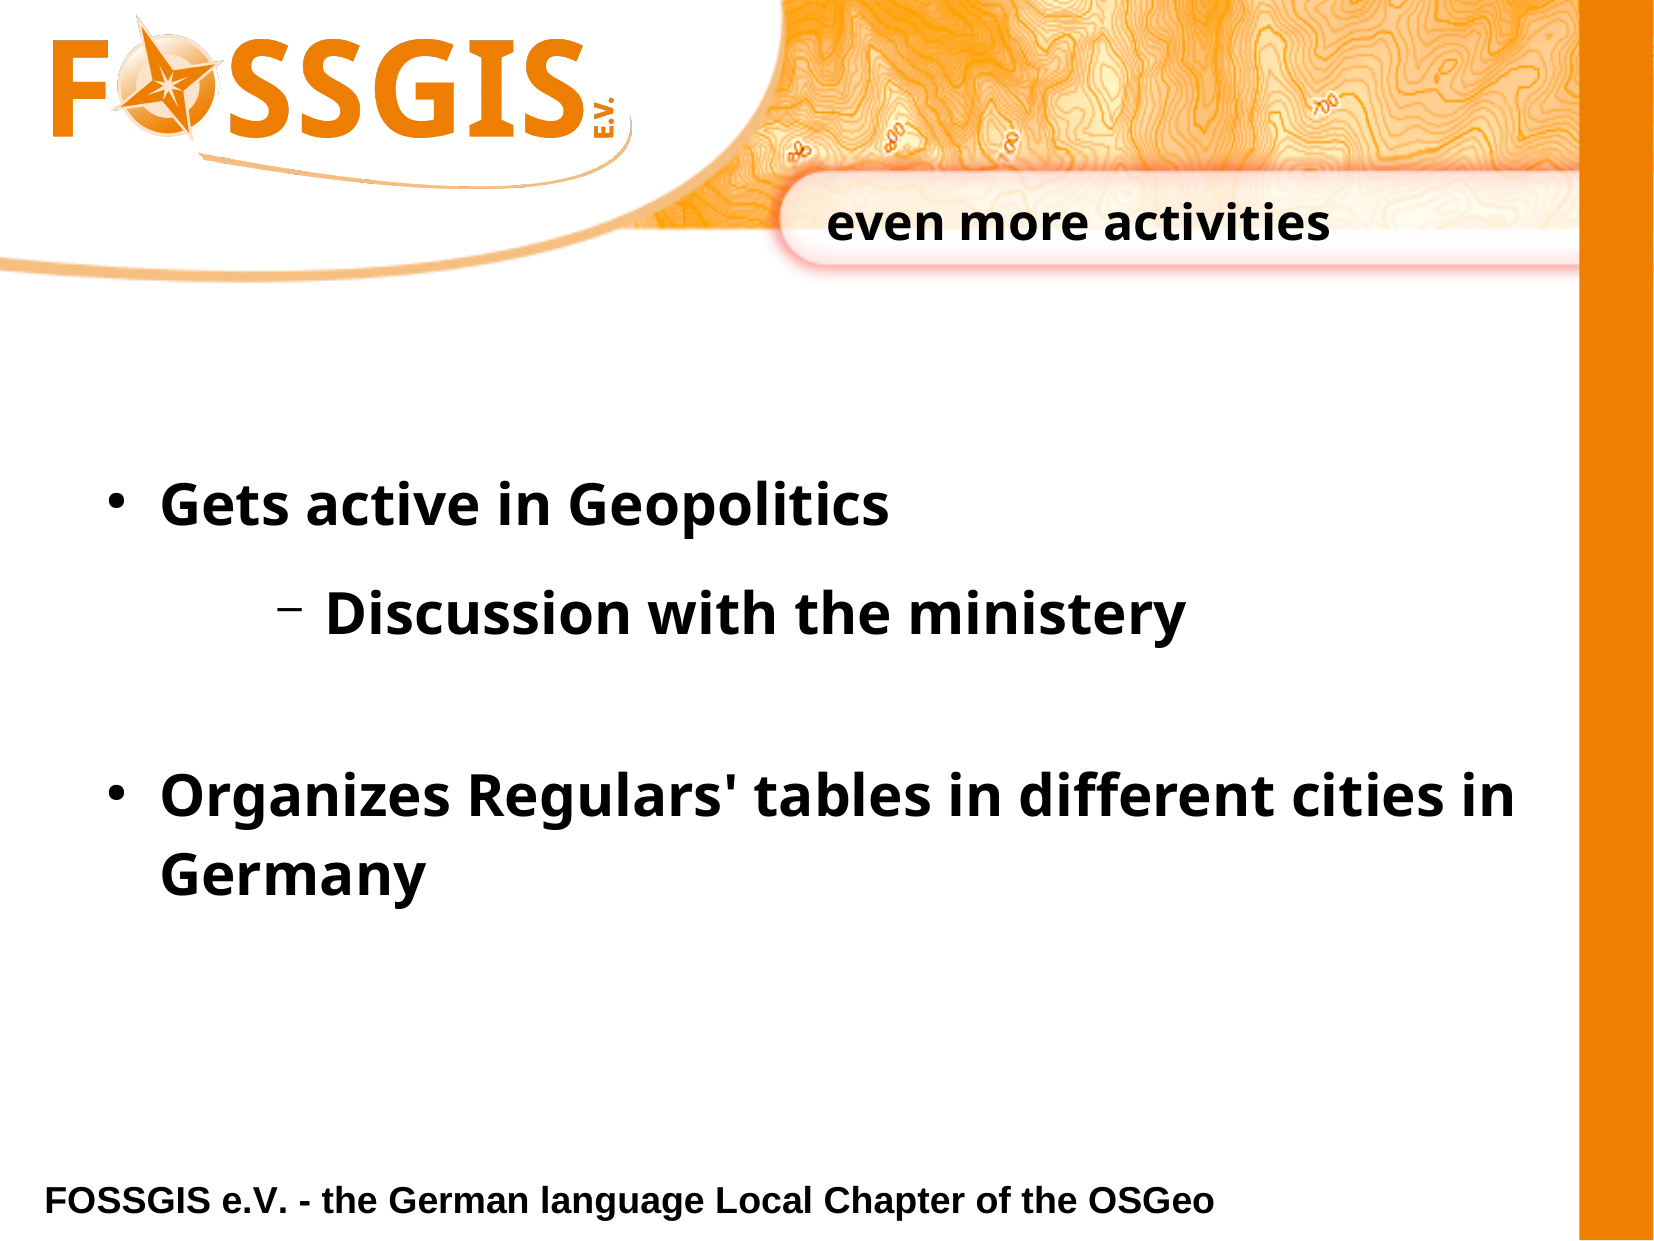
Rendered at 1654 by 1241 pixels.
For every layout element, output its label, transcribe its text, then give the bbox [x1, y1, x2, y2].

title even more activities [826, 155, 1654, 288]
picture [0, 0, 1579, 297]
list Gets active in Geopolitics Discussion with the ministery Organizes Regulars' tables in different cities in Germany [88, 354, 1577, 1159]
